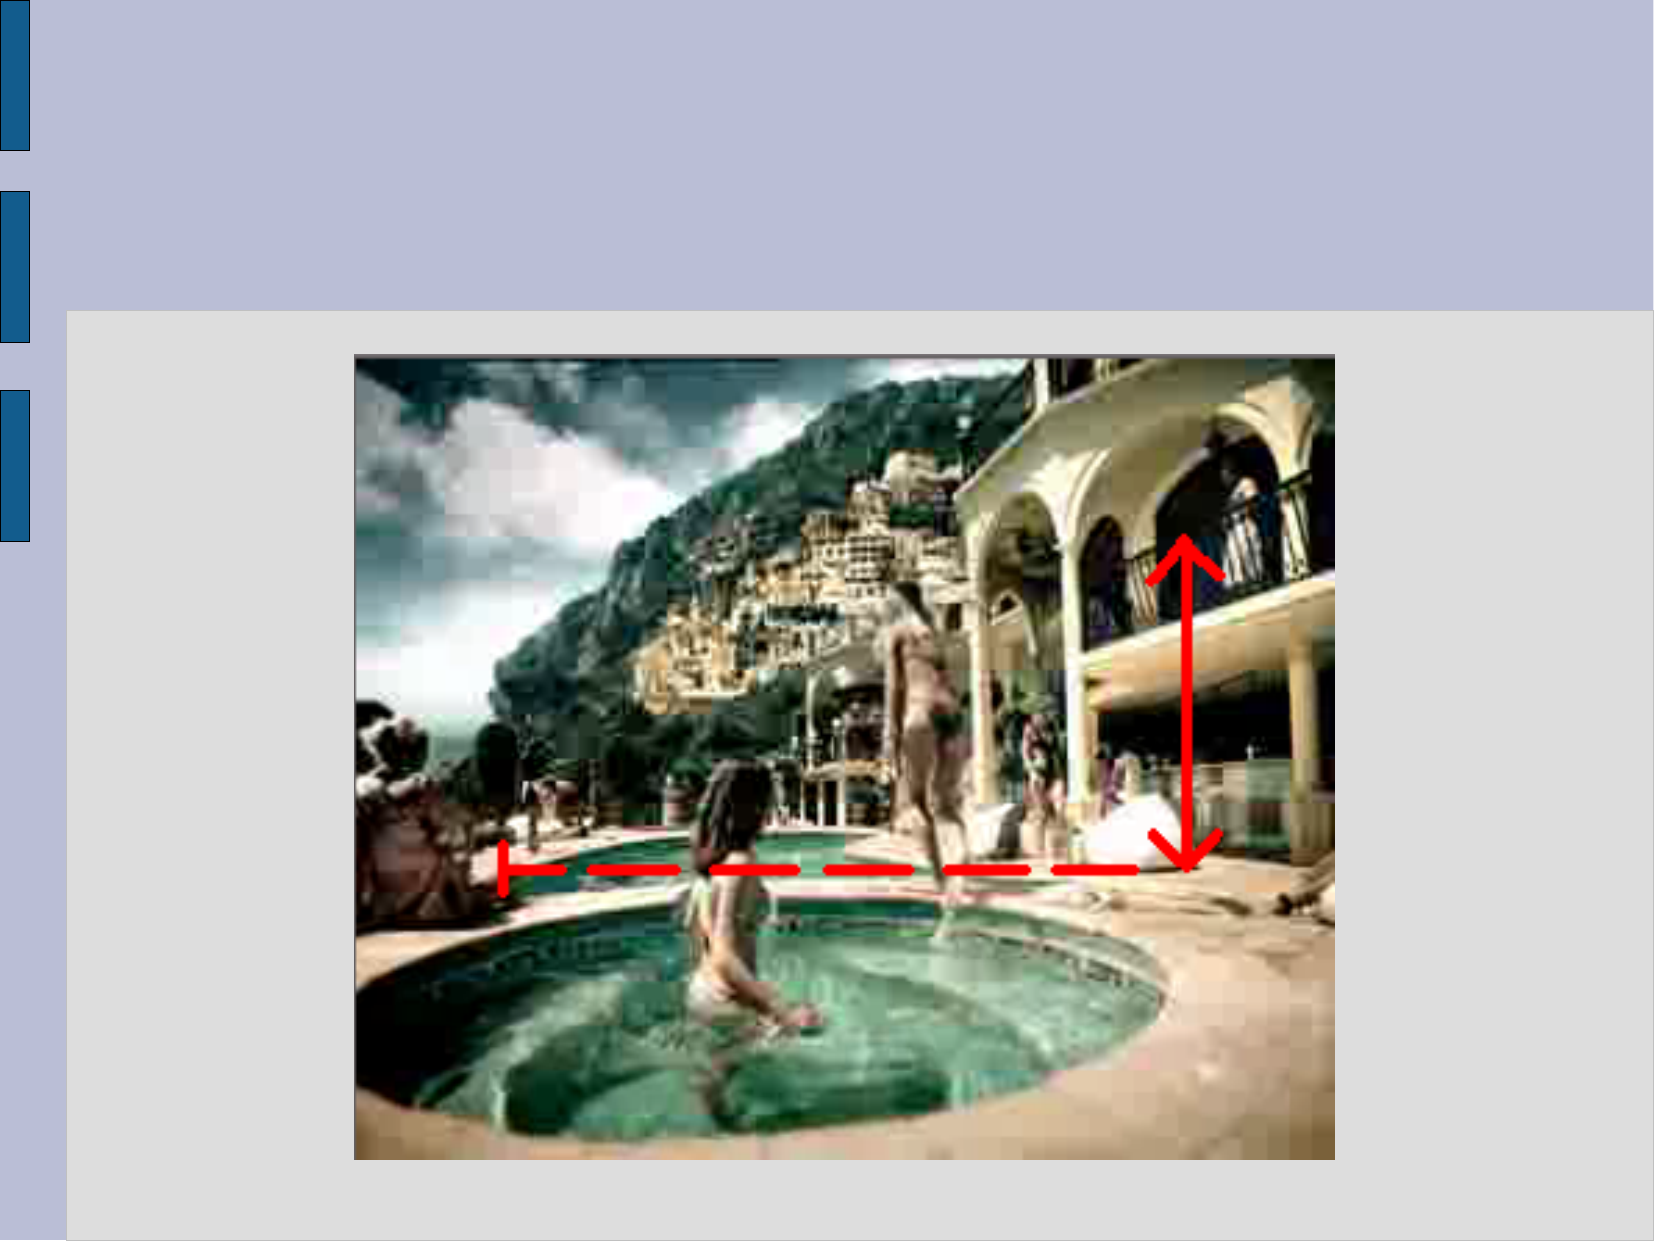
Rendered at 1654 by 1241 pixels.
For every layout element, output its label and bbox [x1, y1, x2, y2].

picture [354, 354, 1335, 1160]
